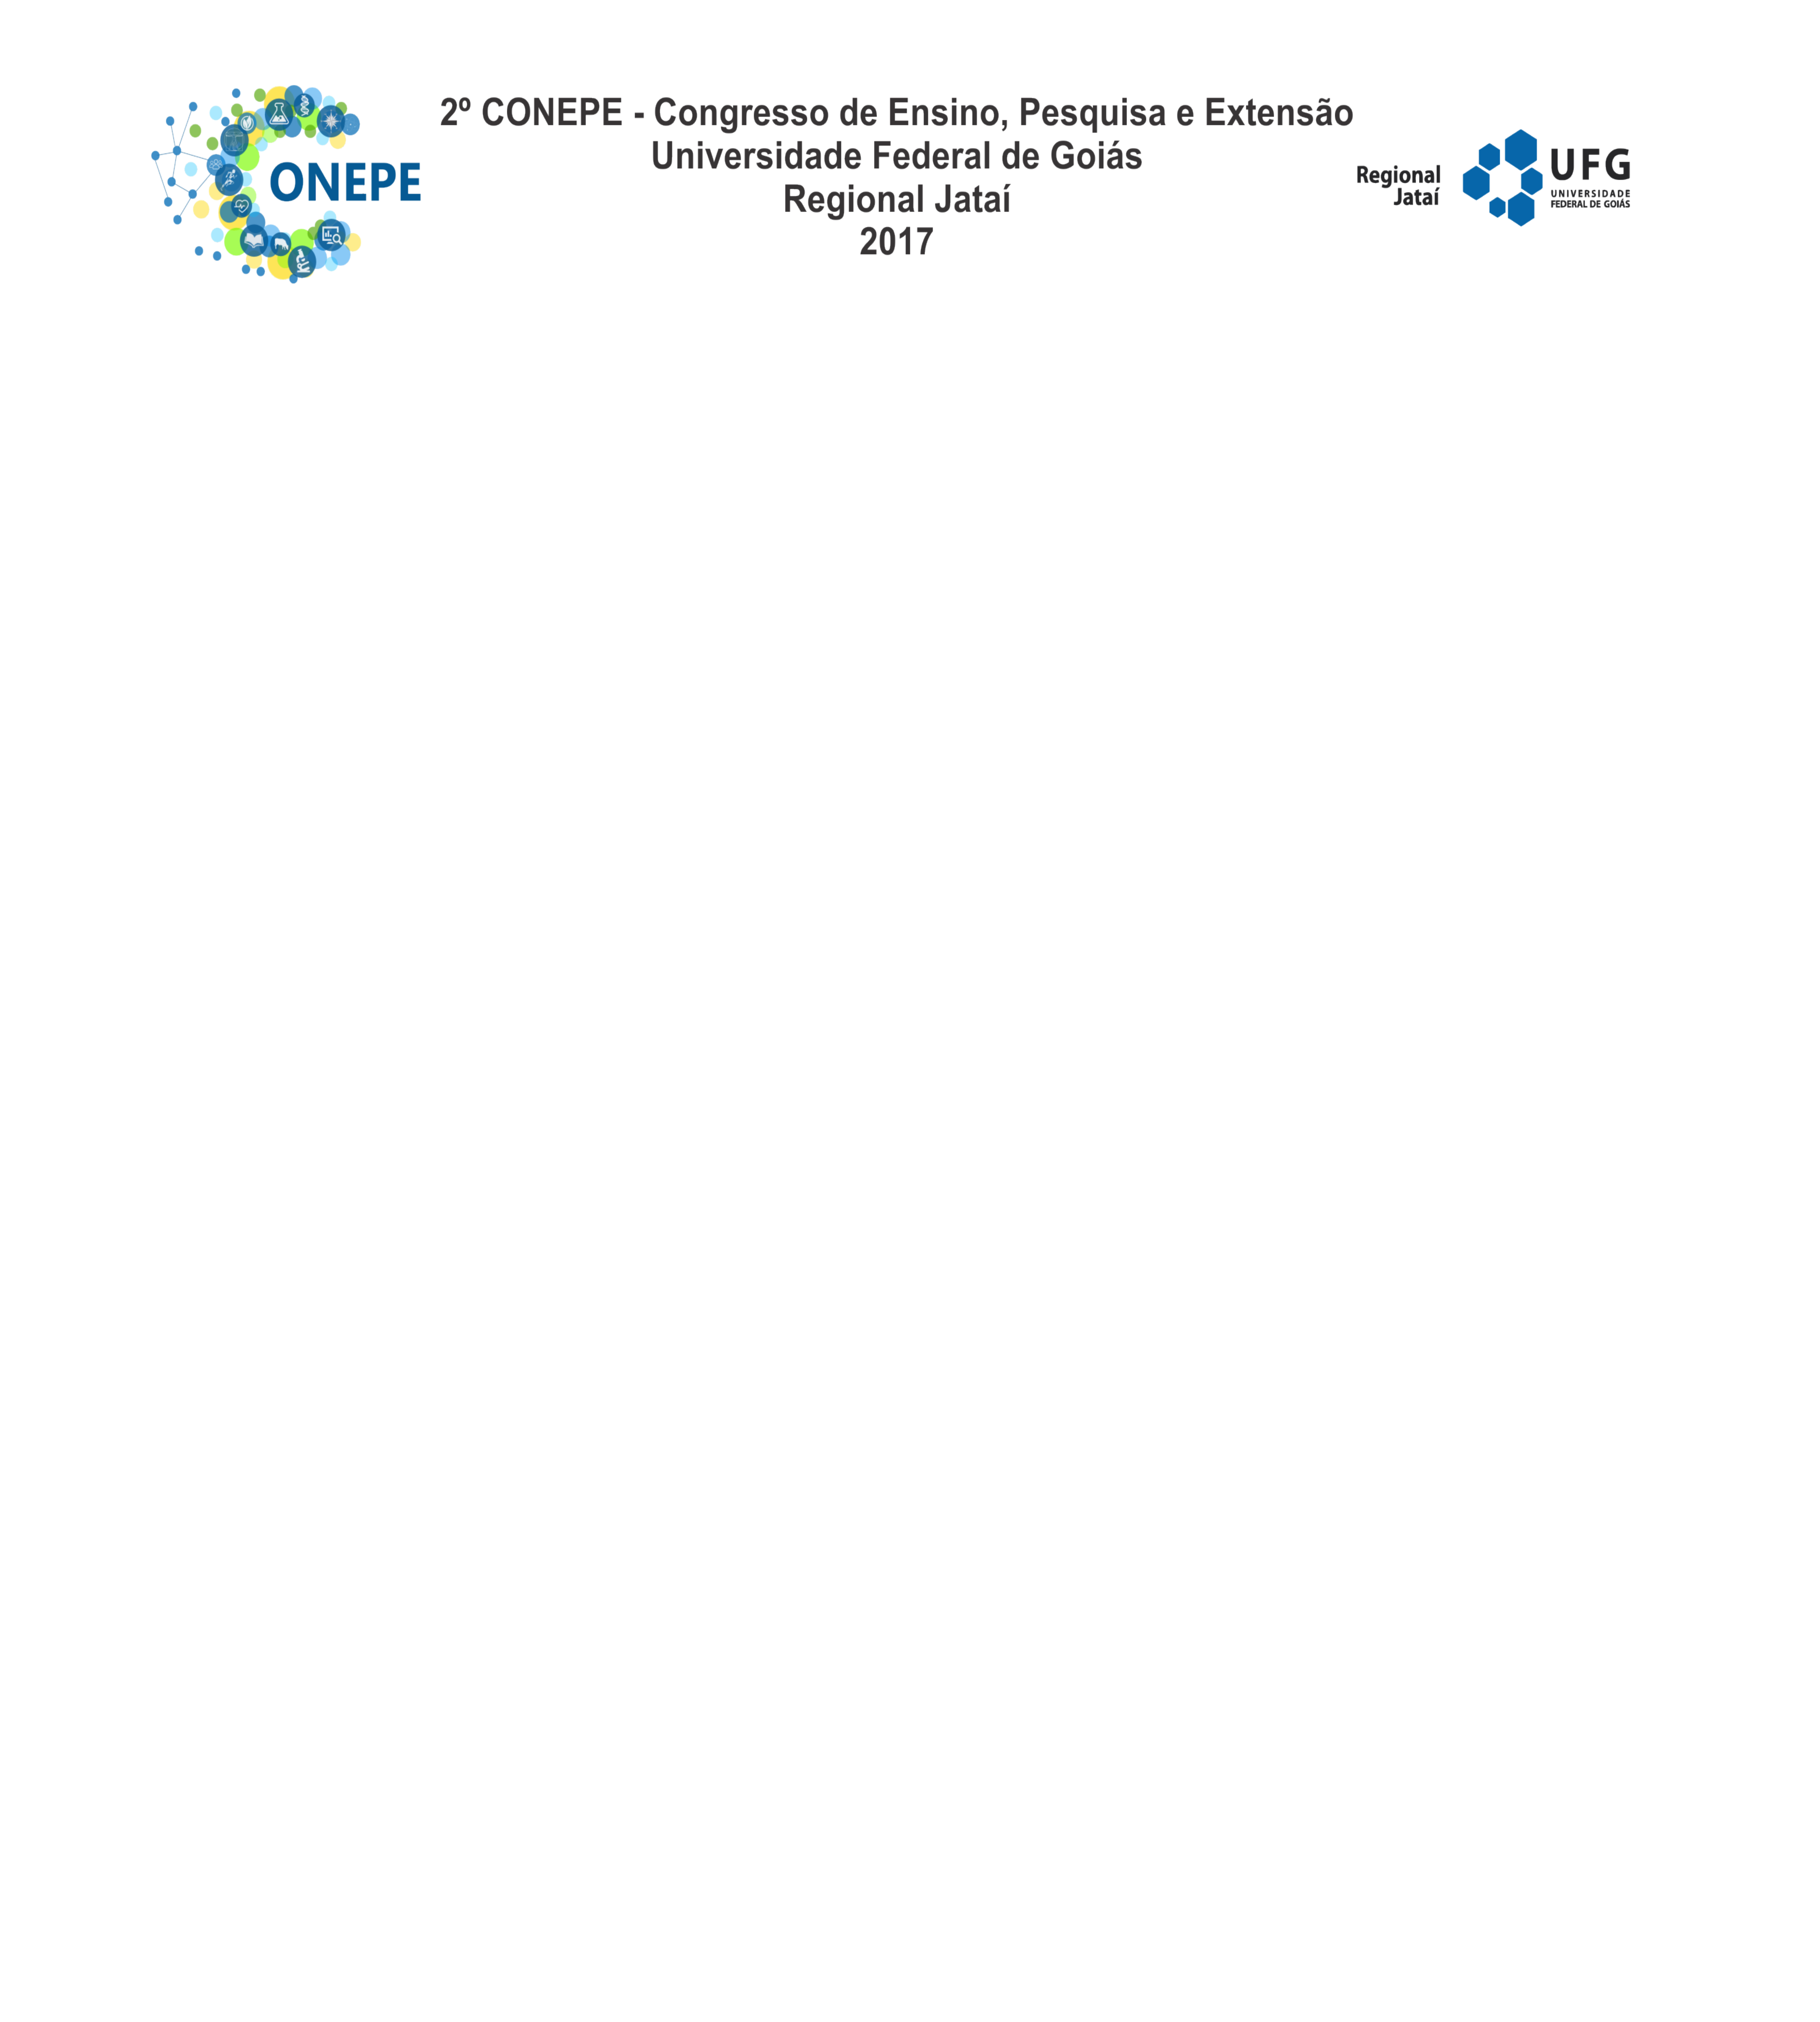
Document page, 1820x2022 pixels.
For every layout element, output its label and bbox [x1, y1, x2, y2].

picture [137, 44, 1630, 328]
